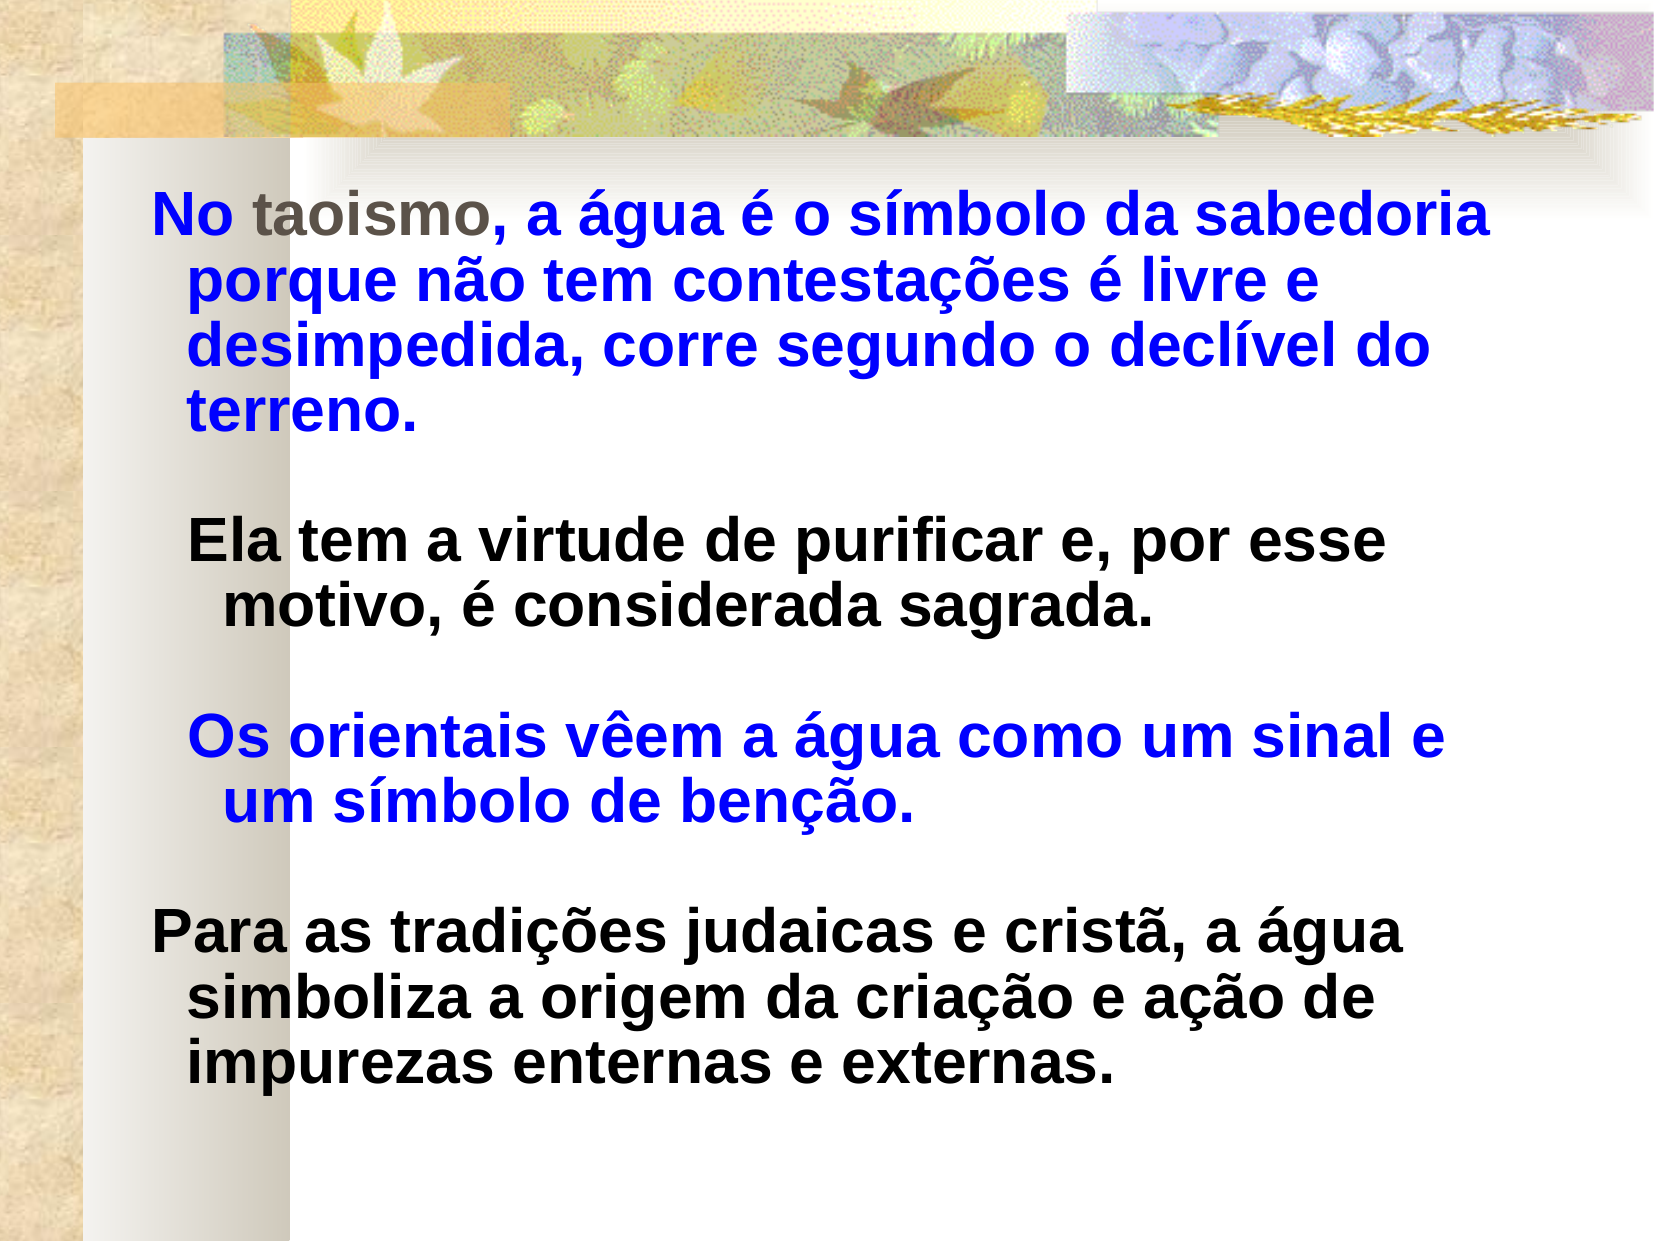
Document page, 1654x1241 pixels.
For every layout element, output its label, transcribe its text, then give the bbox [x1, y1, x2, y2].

text_box No taoismo, a água é o símbolo da sabedoria porque não tem contestações é livre e desimpedida, corre segundo o declível do terreno. Ela tem a virtude de purificar e, por esse motivo, é considerada sagrada. Os orientais vêem a água como um sinal e um símbolo de benção. Para as tradições judaicas e cristã, a água simboliza a origem da criação e ação de impurezas enternas e externas. [102, 176, 1528, 1114]
picture [0, 0, 1654, 1241]
